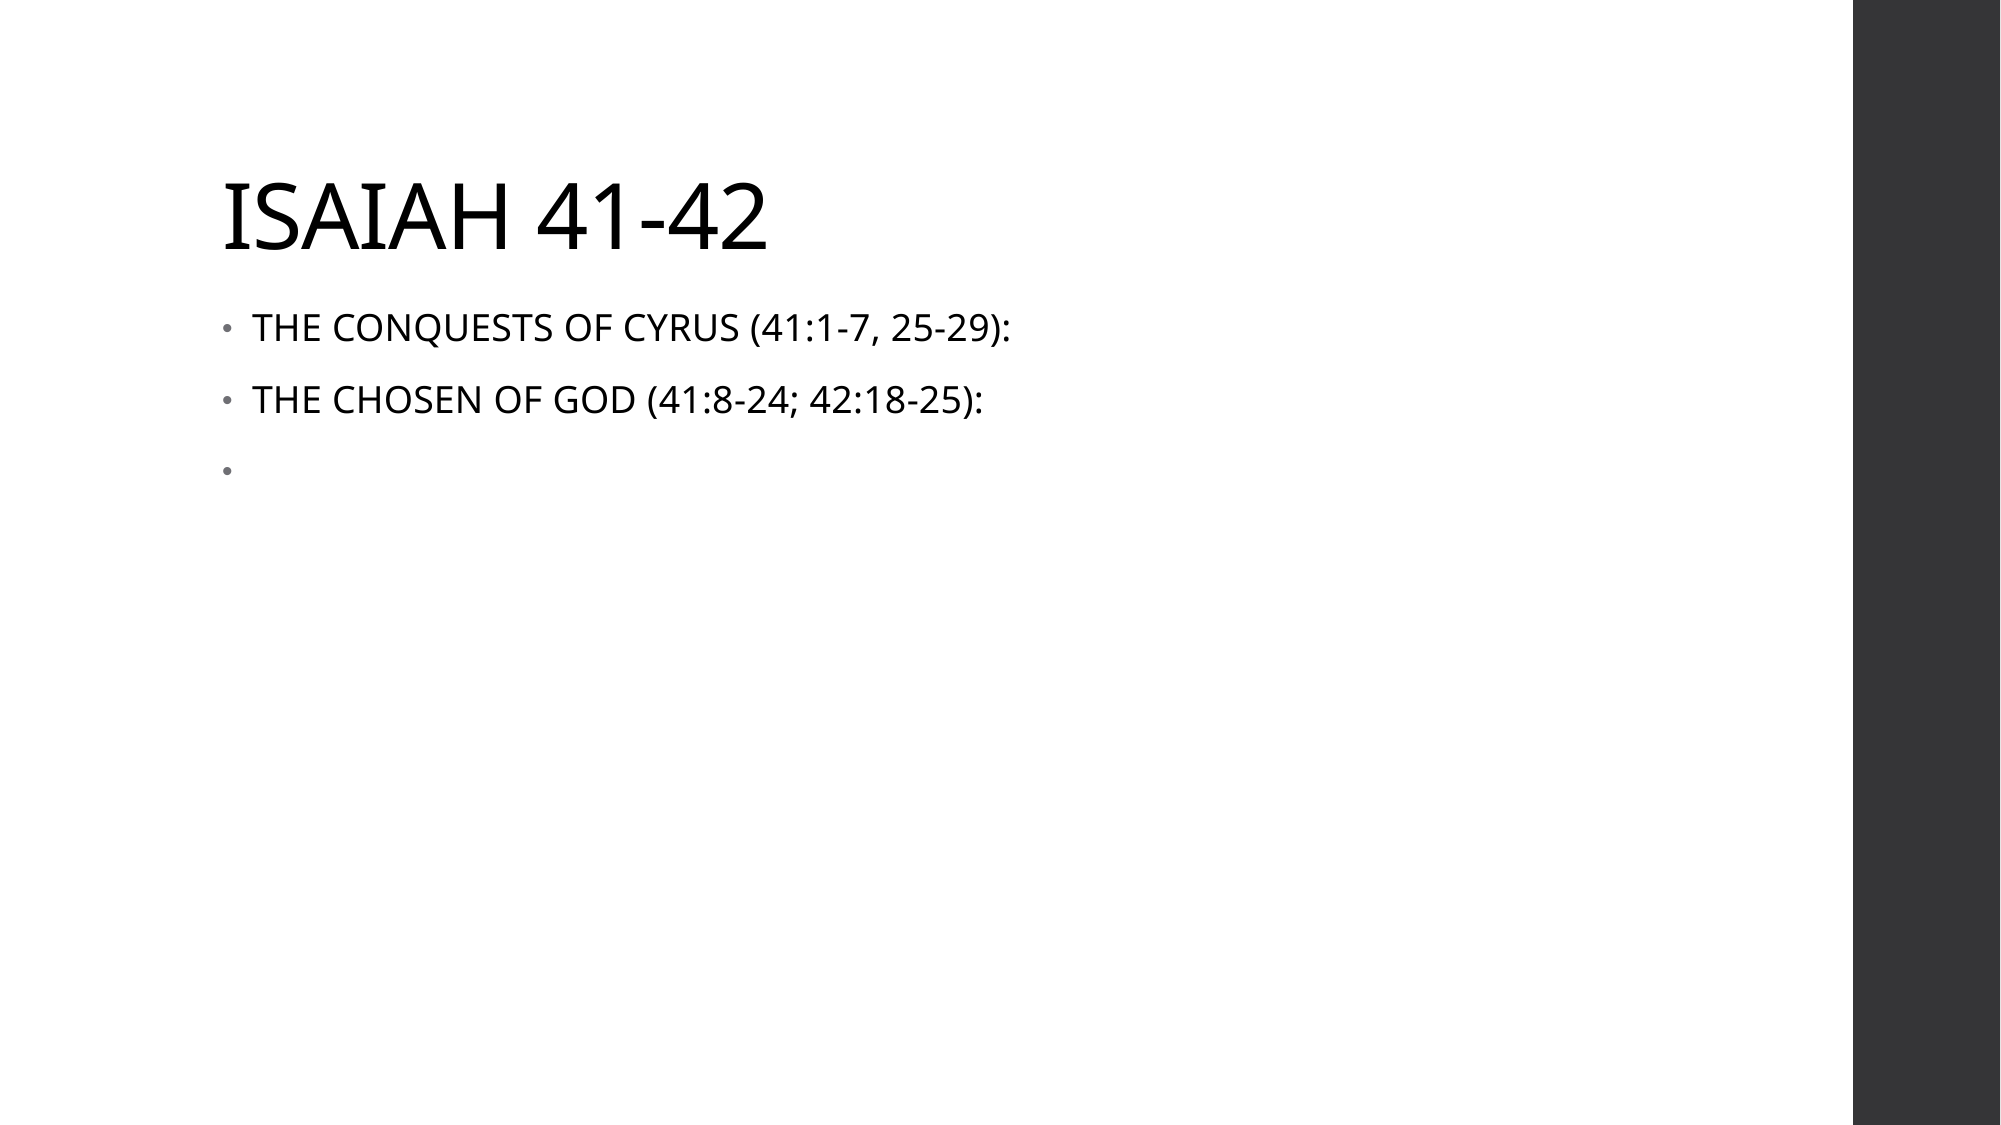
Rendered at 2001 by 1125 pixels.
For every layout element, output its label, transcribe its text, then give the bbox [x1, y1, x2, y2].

list THE CONQUESTS OF CYRUS (41:1-7, 25-29): THE CHOSEN OF GOD (41:8-24; 42:18-25): [206, 299, 1617, 1014]
title ISAIAH 41-42 [206, 60, 1797, 278]
